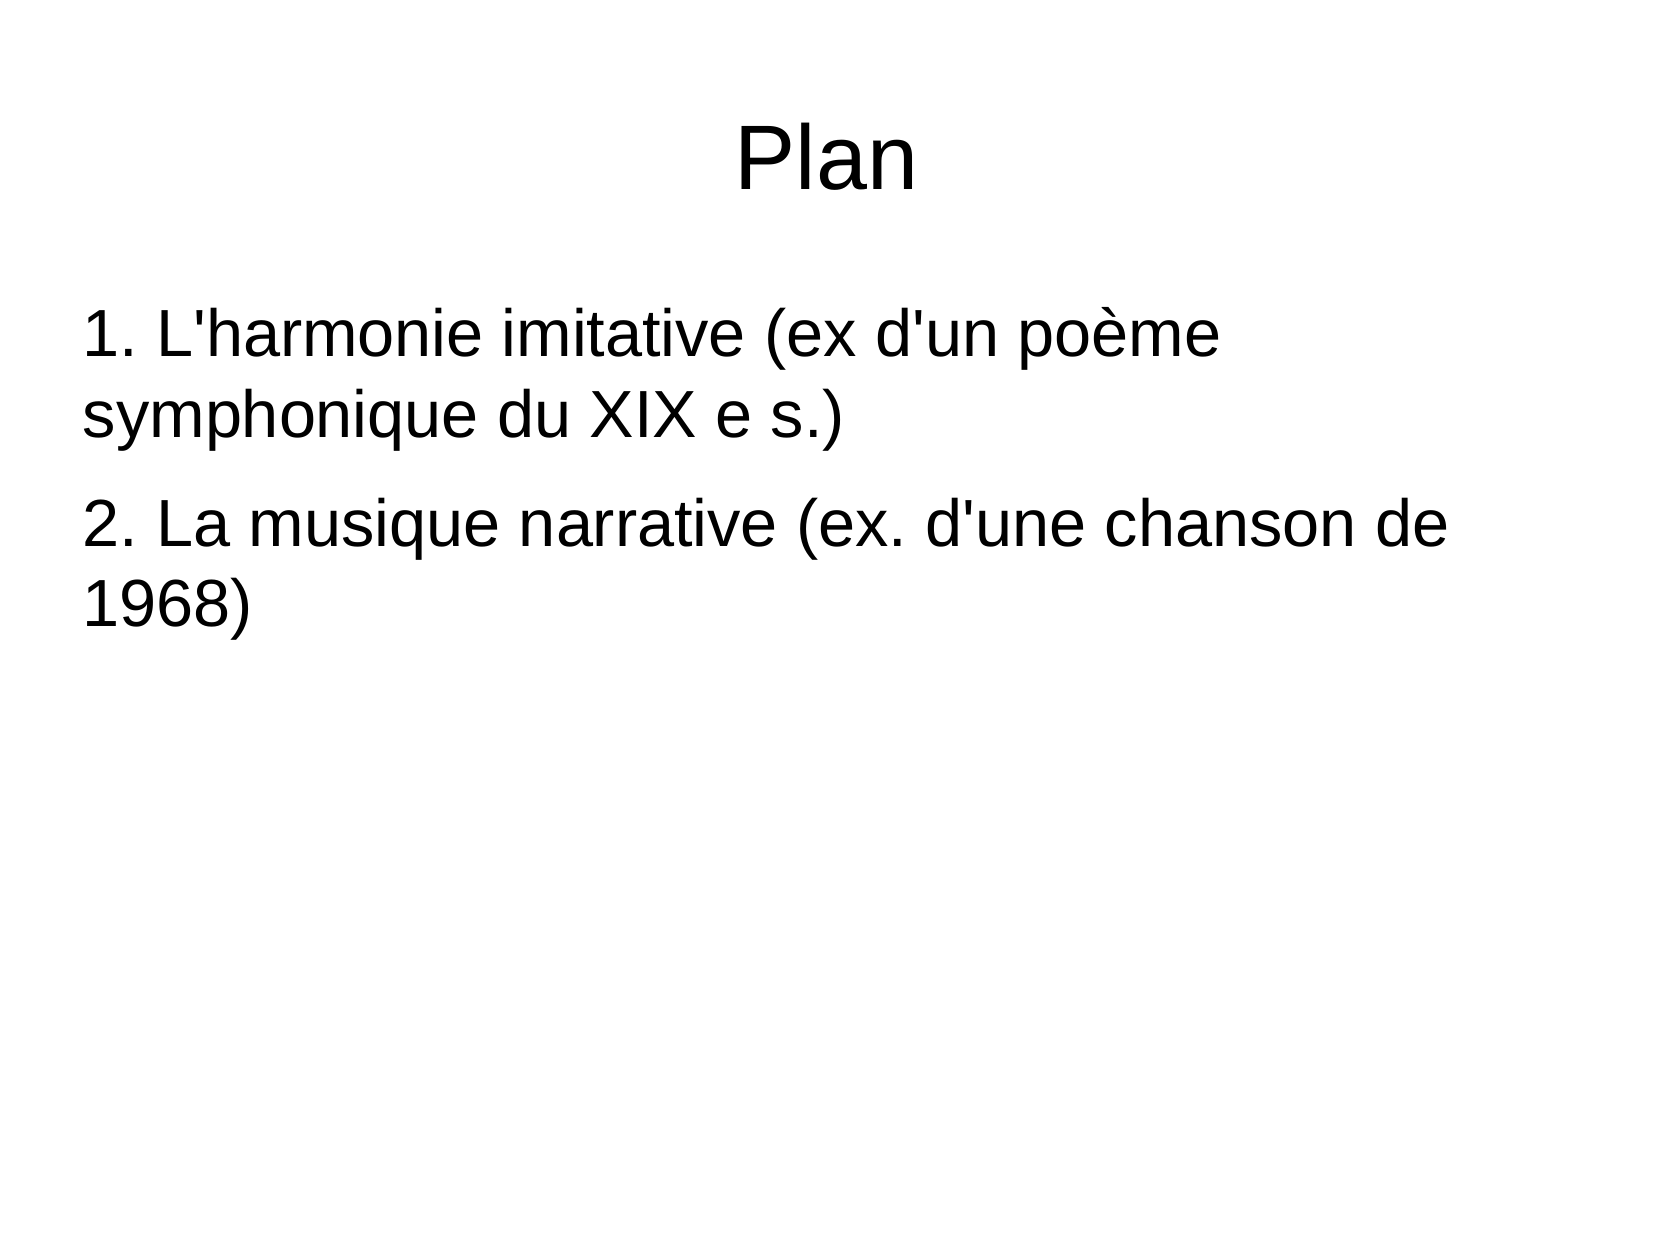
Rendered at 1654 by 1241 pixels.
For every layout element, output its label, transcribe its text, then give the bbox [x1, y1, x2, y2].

title Plan [82, 49, 1571, 257]
list 1. L'harmonie imitative (ex d'un poème symphonique du XIX e s.) 2. La musique narrative (ex. d'une chanson de 1968) [82, 290, 1571, 1010]
